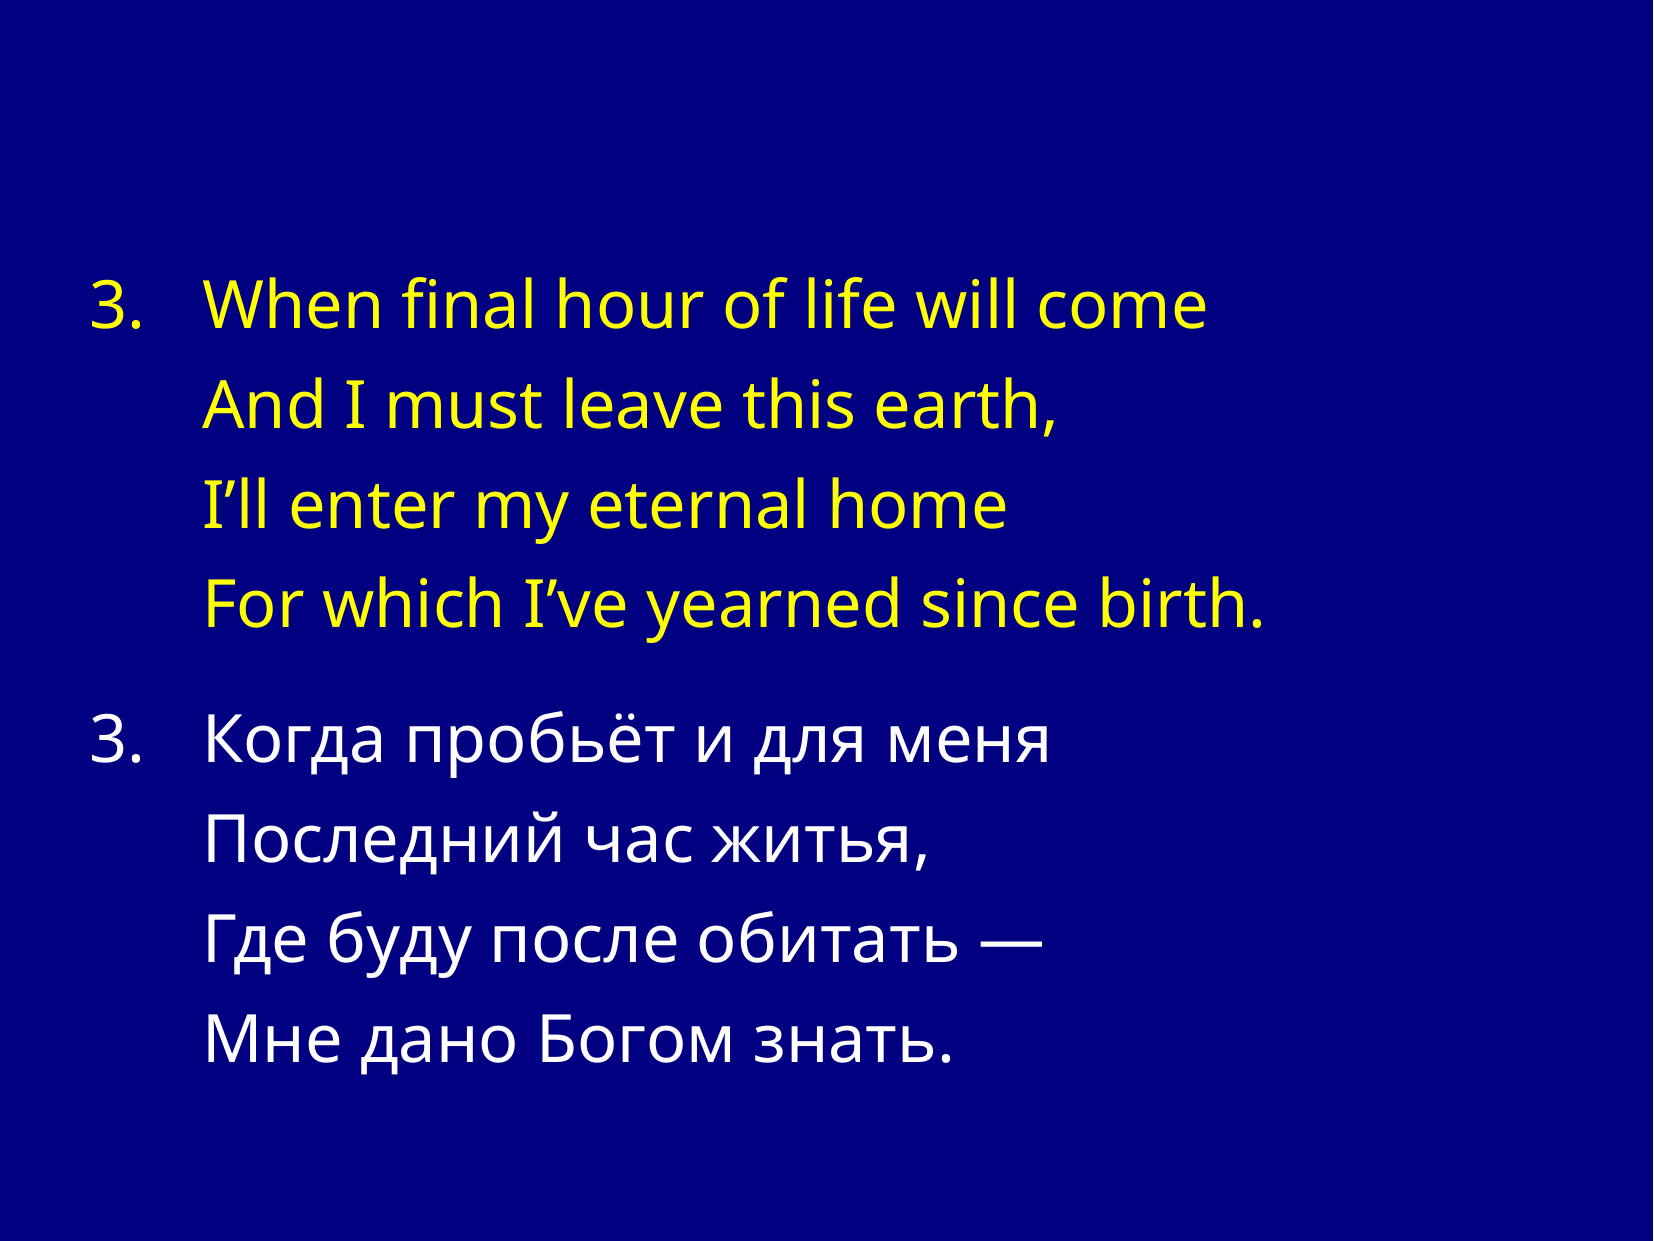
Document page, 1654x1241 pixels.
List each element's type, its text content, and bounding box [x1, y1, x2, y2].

text_box 3. Когда пробьёт и для меня Последний час житья, Где буду после обитать — Мне дано Богом знать. [75, 675, 1576, 1163]
text_box 3. When final hour of life will come And I must leave this earth, I’ll enter my eternal home For which I’ve yearned since birth. [75, 150, 1576, 638]
